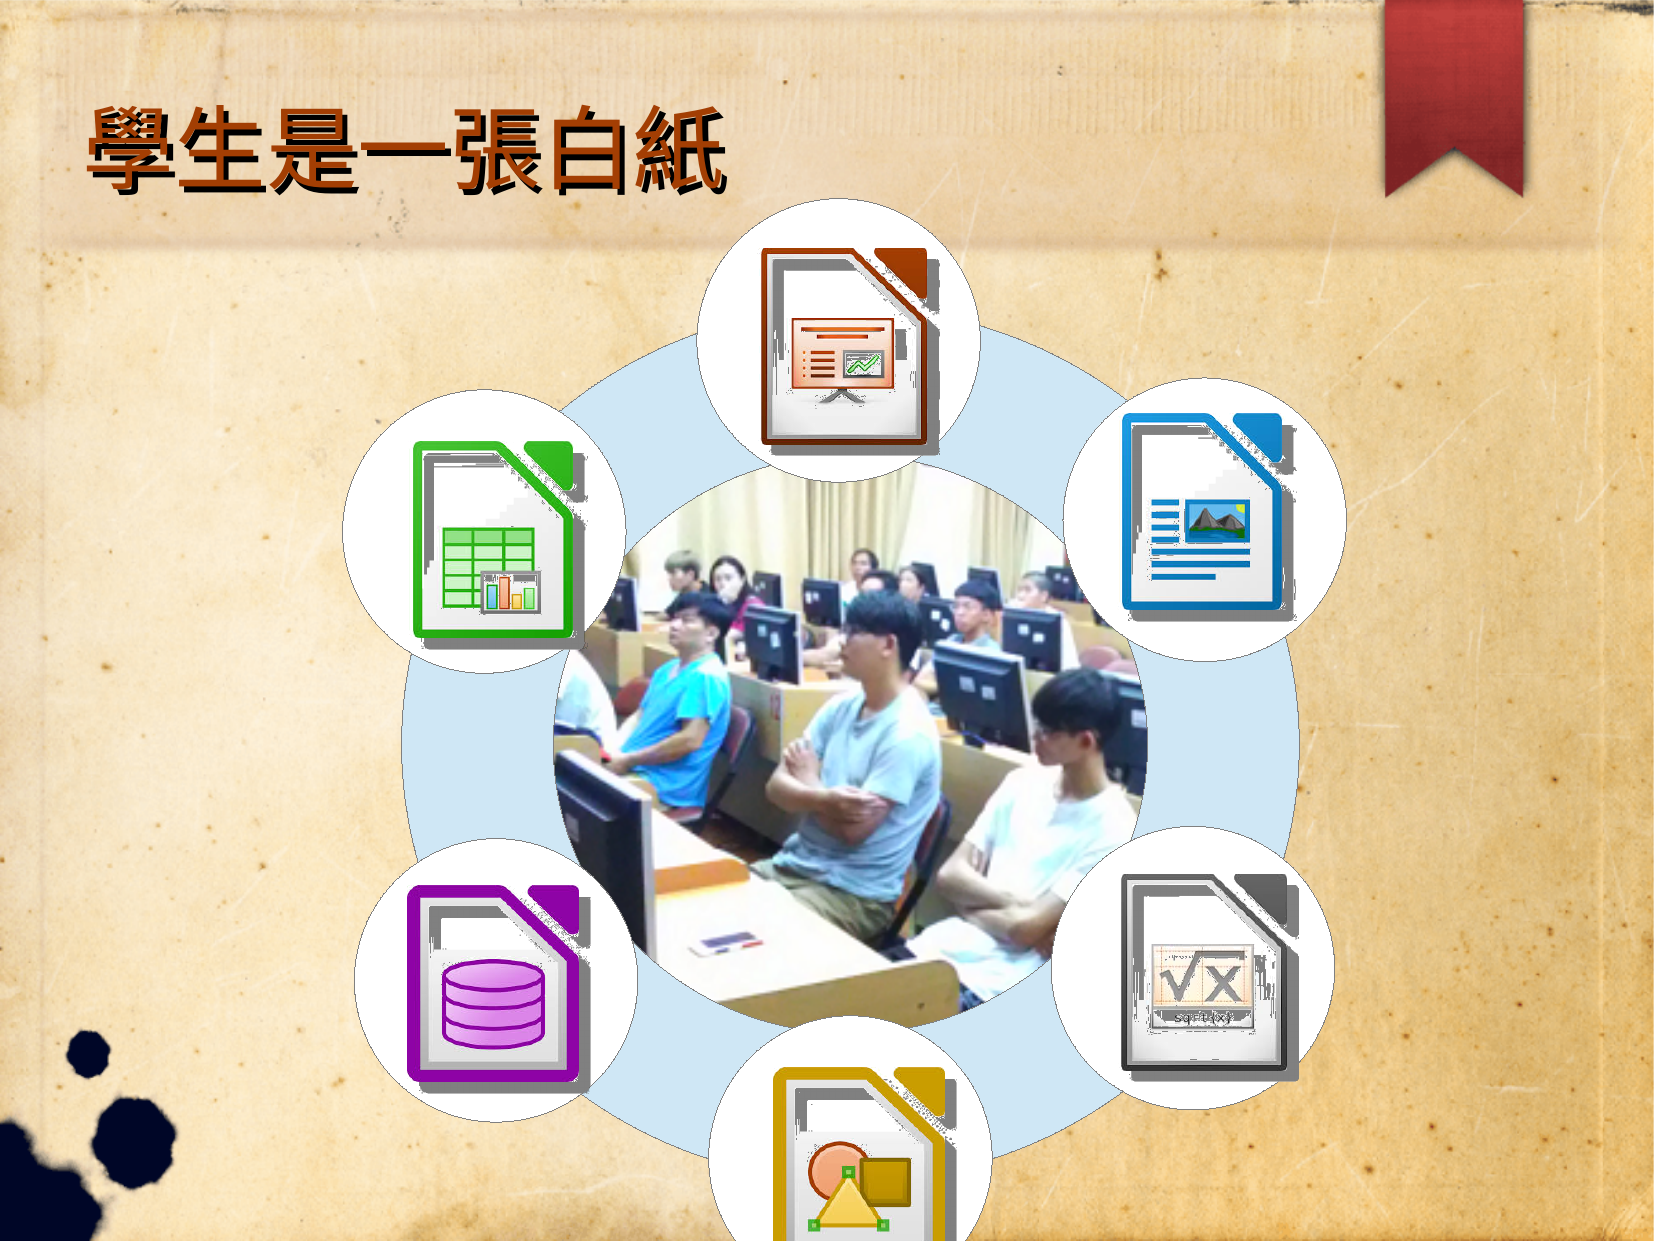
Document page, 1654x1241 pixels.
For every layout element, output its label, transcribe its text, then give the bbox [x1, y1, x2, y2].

picture [1116, 413, 1288, 610]
picture [554, 462, 1147, 1027]
title 學生是一張白紙 [82, 49, 1347, 237]
picture [0, 0, 1654, 1241]
text_box [342, 198, 1347, 1241]
picture [407, 441, 579, 638]
picture [407, 885, 579, 1082]
picture [773, 1067, 945, 1241]
picture [1116, 874, 1288, 1071]
picture [755, 248, 928, 445]
